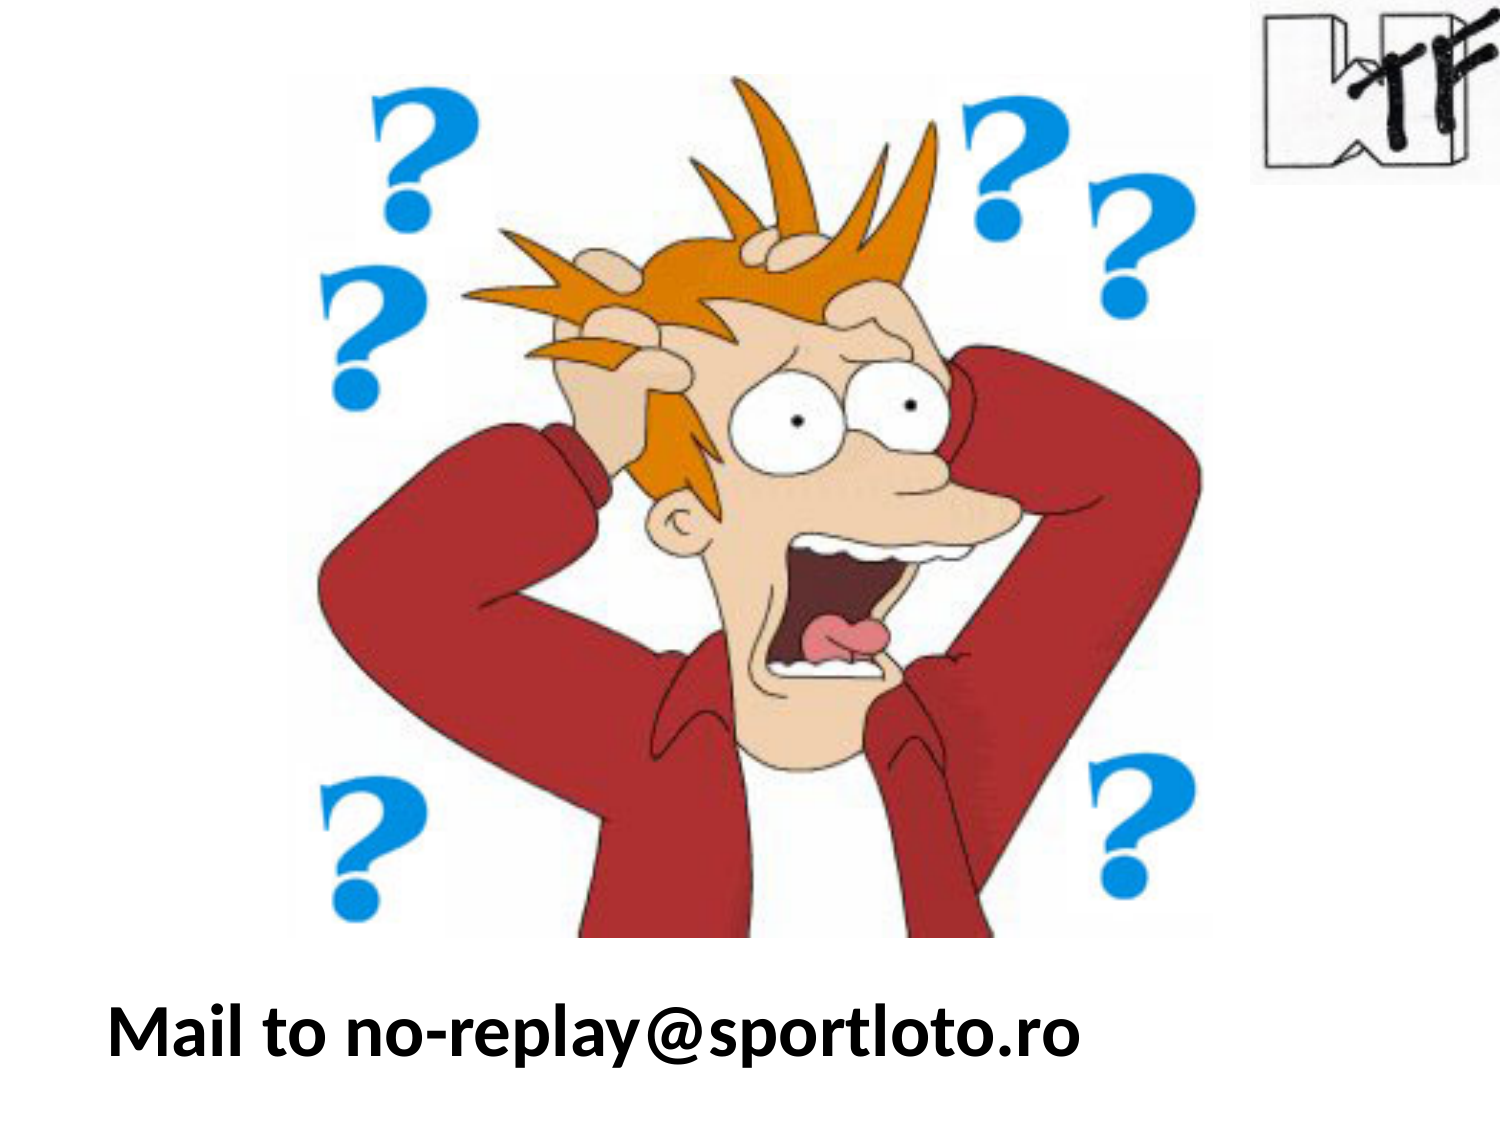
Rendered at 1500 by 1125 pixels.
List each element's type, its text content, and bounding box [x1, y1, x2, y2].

picture [287, 74, 1213, 938]
text_box Mail to no-replay@sportloto.ro [91, 974, 1500, 1079]
picture [1250, 0, 1500, 185]
